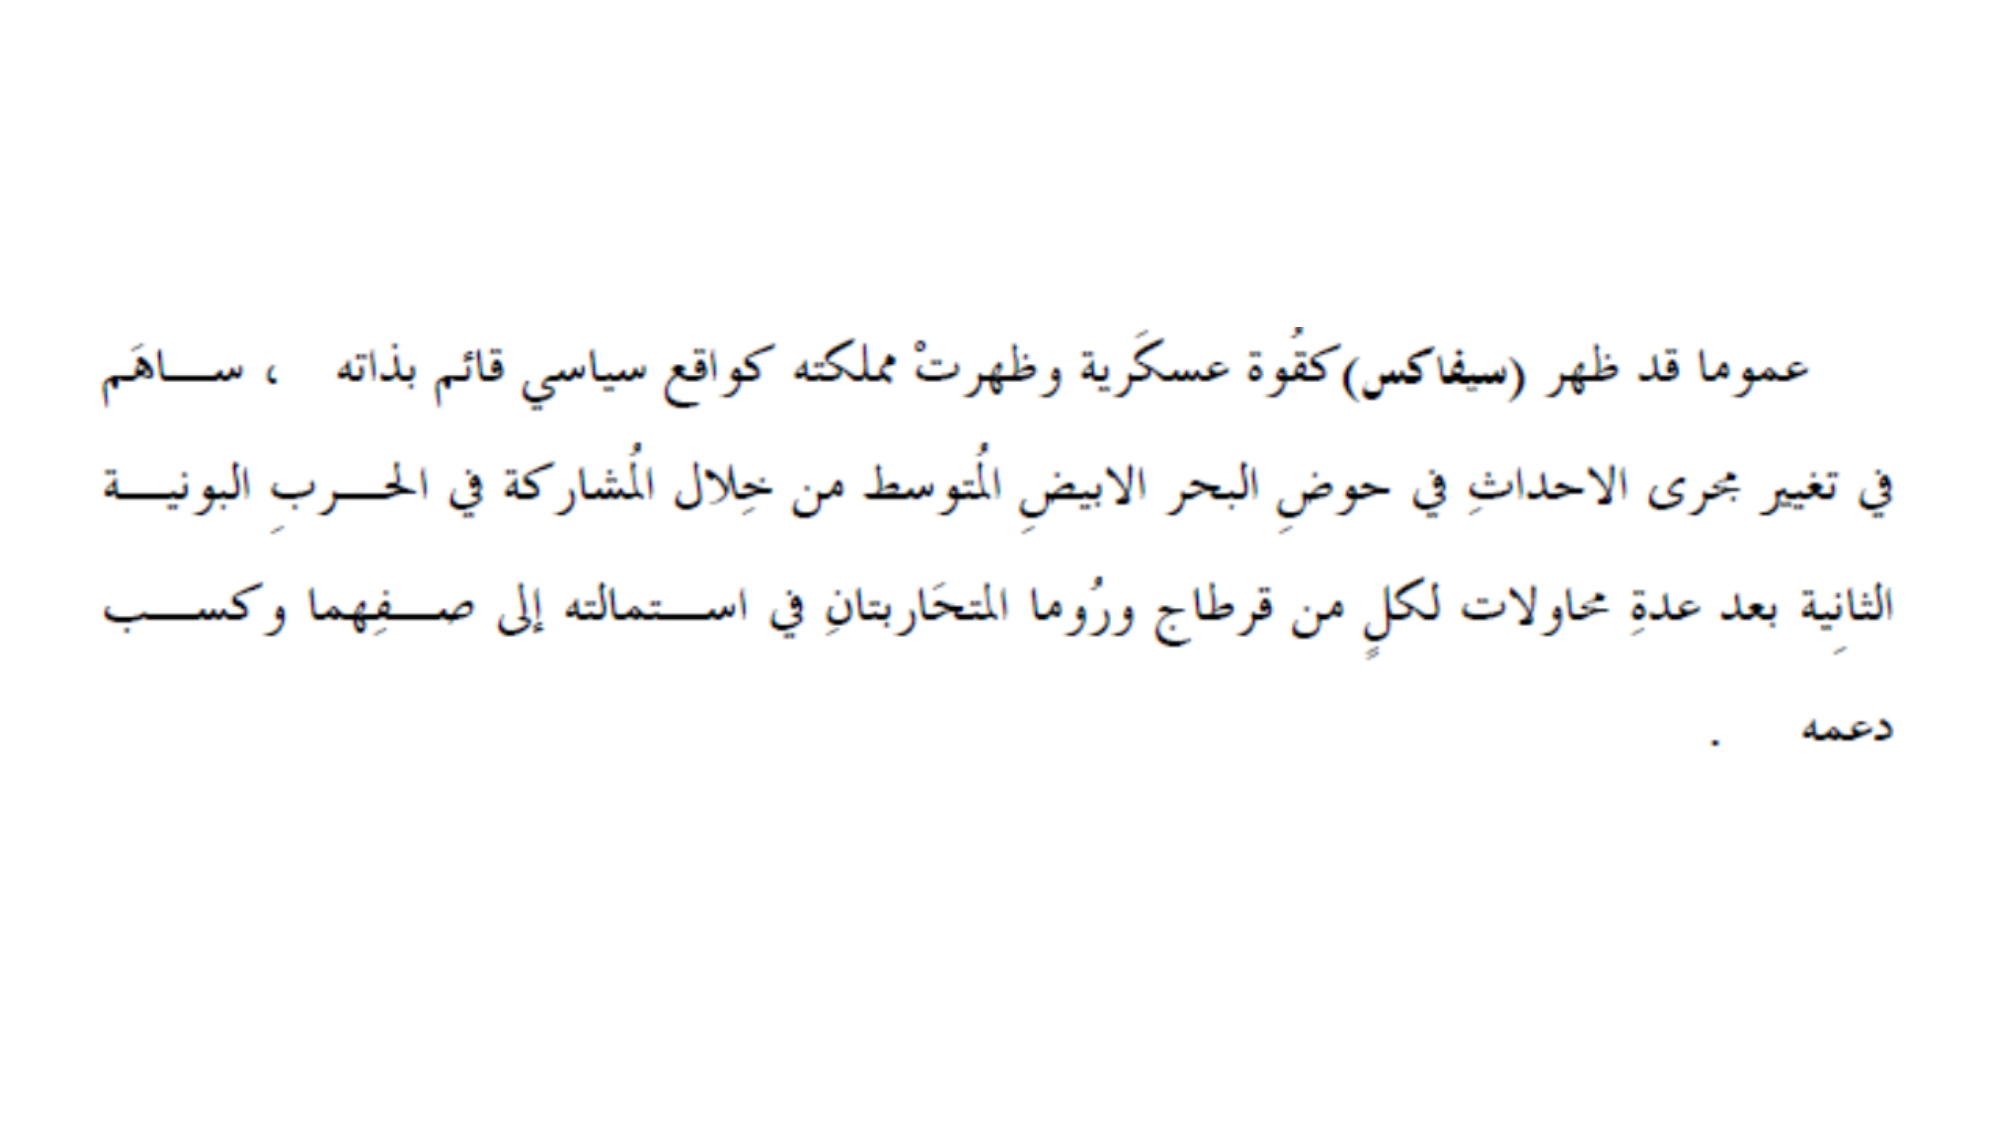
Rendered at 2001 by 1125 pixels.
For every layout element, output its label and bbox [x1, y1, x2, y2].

picture [81, 327, 1919, 798]
